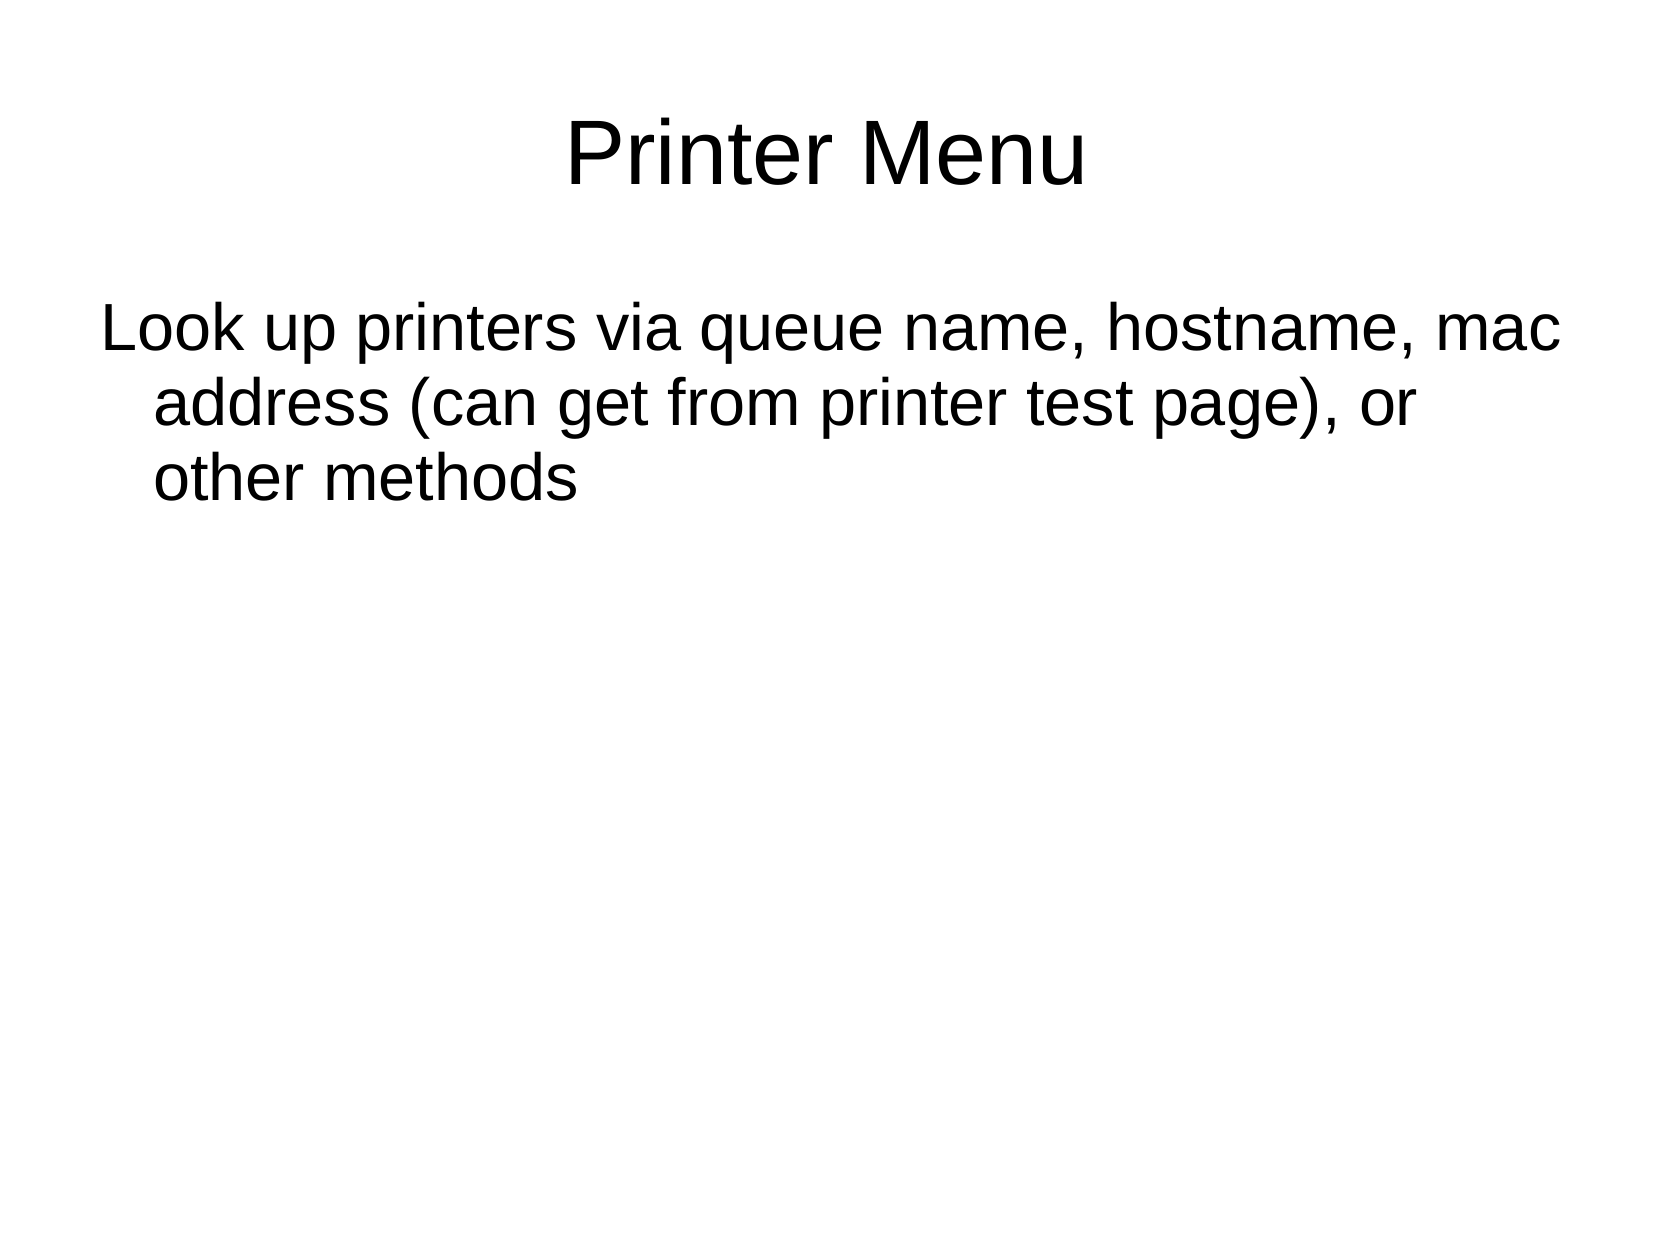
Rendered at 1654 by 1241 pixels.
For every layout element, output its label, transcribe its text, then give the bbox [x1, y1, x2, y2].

list Look up printers via queue name, hostname, mac address (can get from printer test page), or other methods [82, 290, 1571, 1109]
title Printer Menu [82, 49, 1571, 257]
